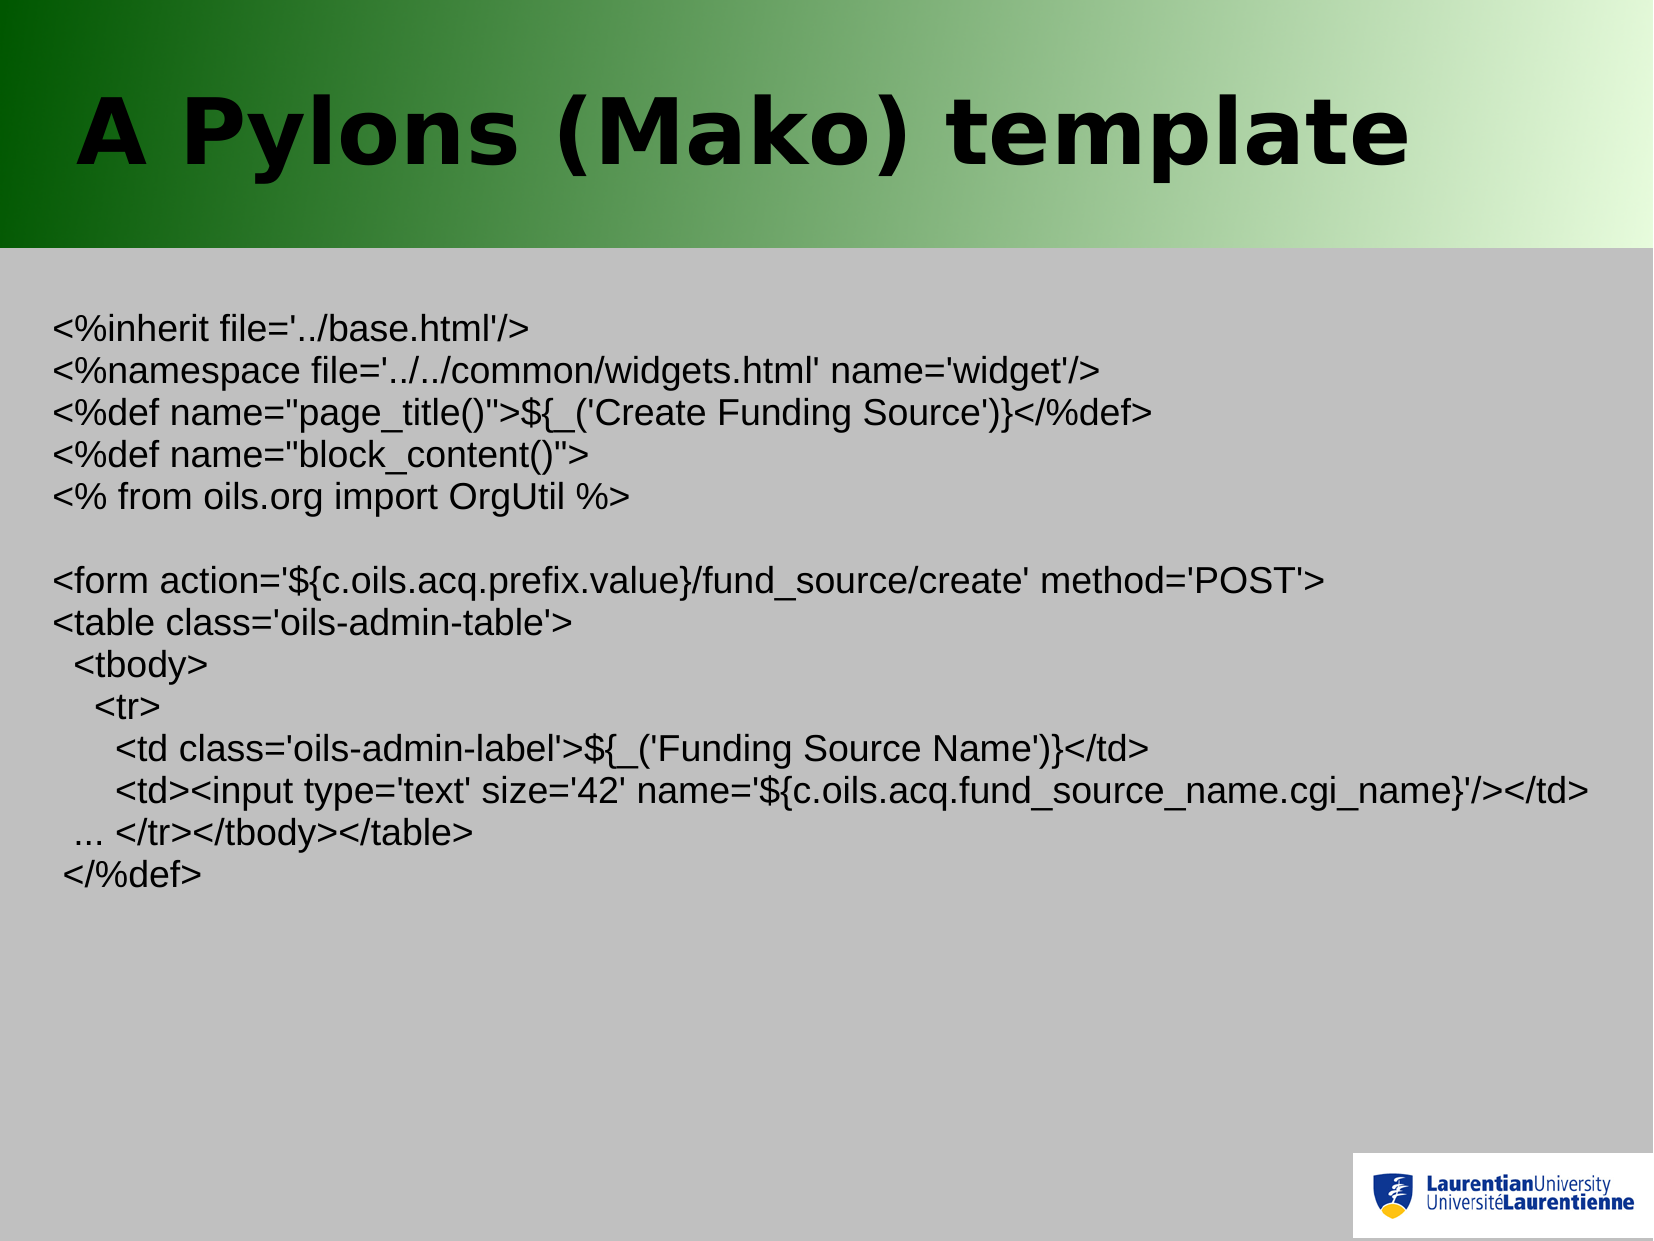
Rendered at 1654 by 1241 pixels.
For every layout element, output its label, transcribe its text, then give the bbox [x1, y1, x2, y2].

picture [1353, 1153, 1653, 1238]
text_box <%inherit file='../base.html'/> <%namespace file='../../common/widgets.html' name='widget'/> <%def name="page_title()">${_('Create Funding Source')}</%def> <%def name="block_content()"> <% from oils.org import OrgUtil %> <form action='${c.oils.acq.prefix.value}/fund_source/create' method='POST'> <table class='oils-admin-table'> <tbody> <tr> <td class='oils-admin-label'>${_('Funding Source Name')}</td> <td><input type='text' size='42' name='${c.oils.acq.fund_source_name.cgi_name}'/></td> ... </tr></tbody></table> </%def> [37, 300, 1651, 1096]
picture [0, 0, 1653, 248]
title A Pylons (Mako) template [76, 29, 1565, 237]
